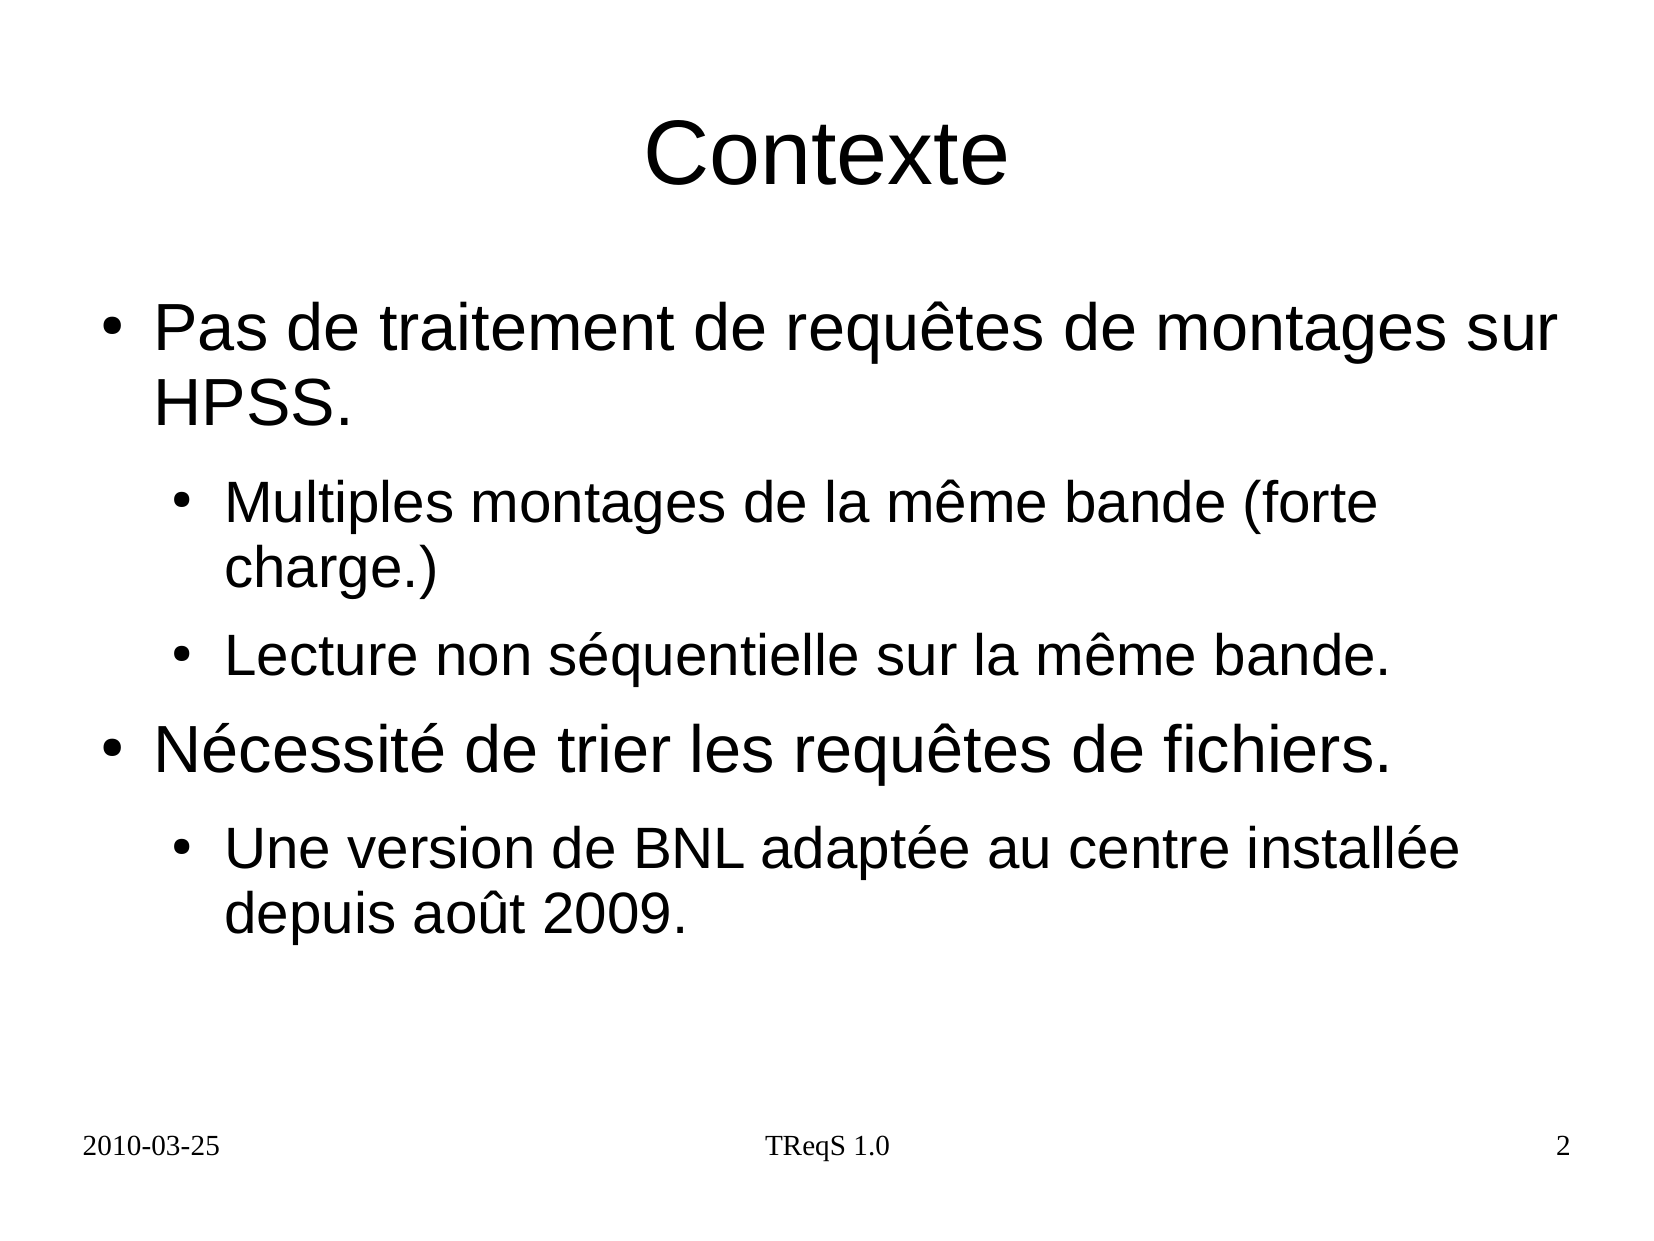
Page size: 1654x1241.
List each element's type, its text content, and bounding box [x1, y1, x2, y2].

list Pas de traitement de requêtes de montages sur HPSS. Multiples montages de la même bande (forte charge.) Lecture non séquentielle sur la même bande. Nécessité de trier les requêtes de fichiers. Une version de BNL adaptée au centre installée depuis août 2009. [82, 290, 1571, 1094]
title Contexte [82, 56, 1571, 250]
